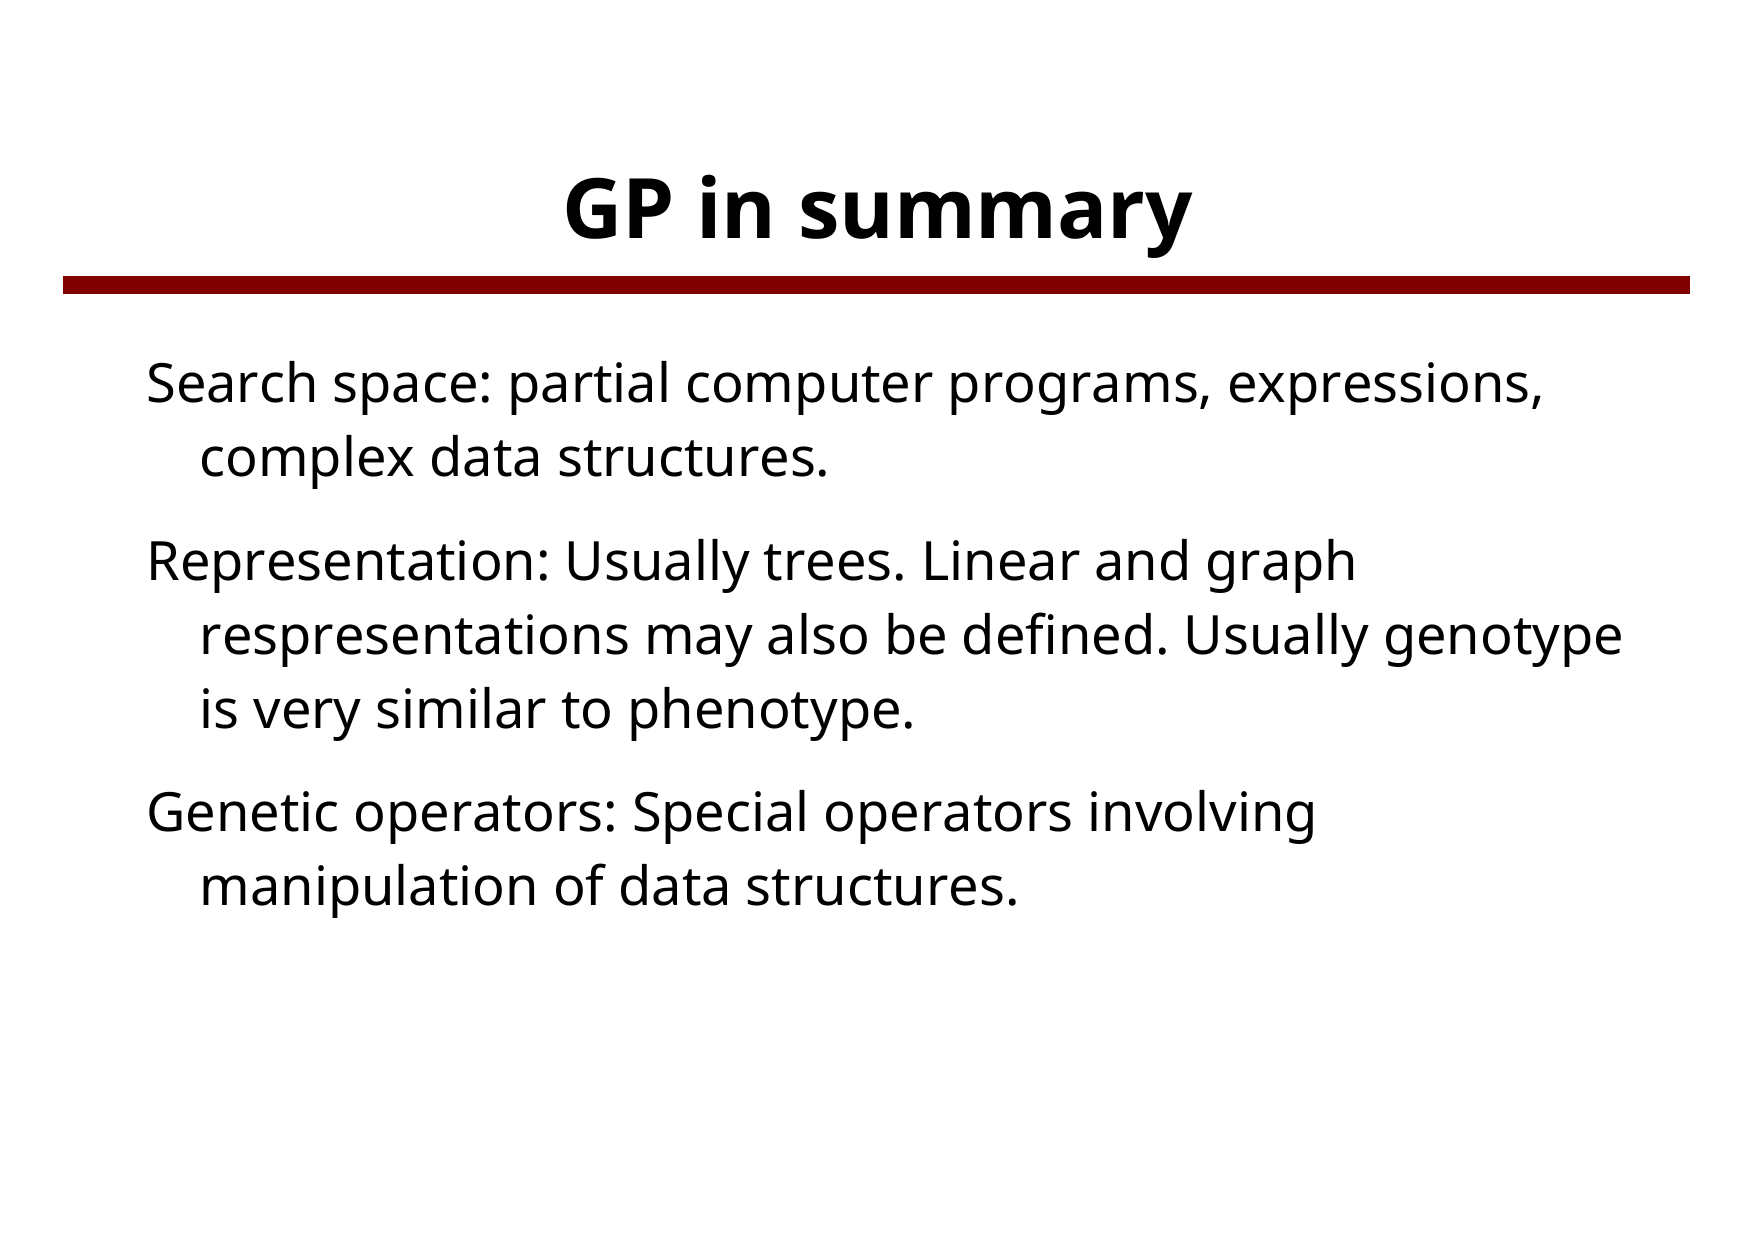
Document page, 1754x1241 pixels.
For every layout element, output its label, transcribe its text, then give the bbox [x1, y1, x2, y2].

title GP in summary [128, 102, 1627, 311]
list Search space: partial computer programs, expressions, complex data structures. Representation: Usually trees. Linear and graph respresentations may also be defined. Usually genotype is very similar to phenotype. Genetic operators: Special operators involving manipulation of data structures. [128, 344, 1627, 1127]
